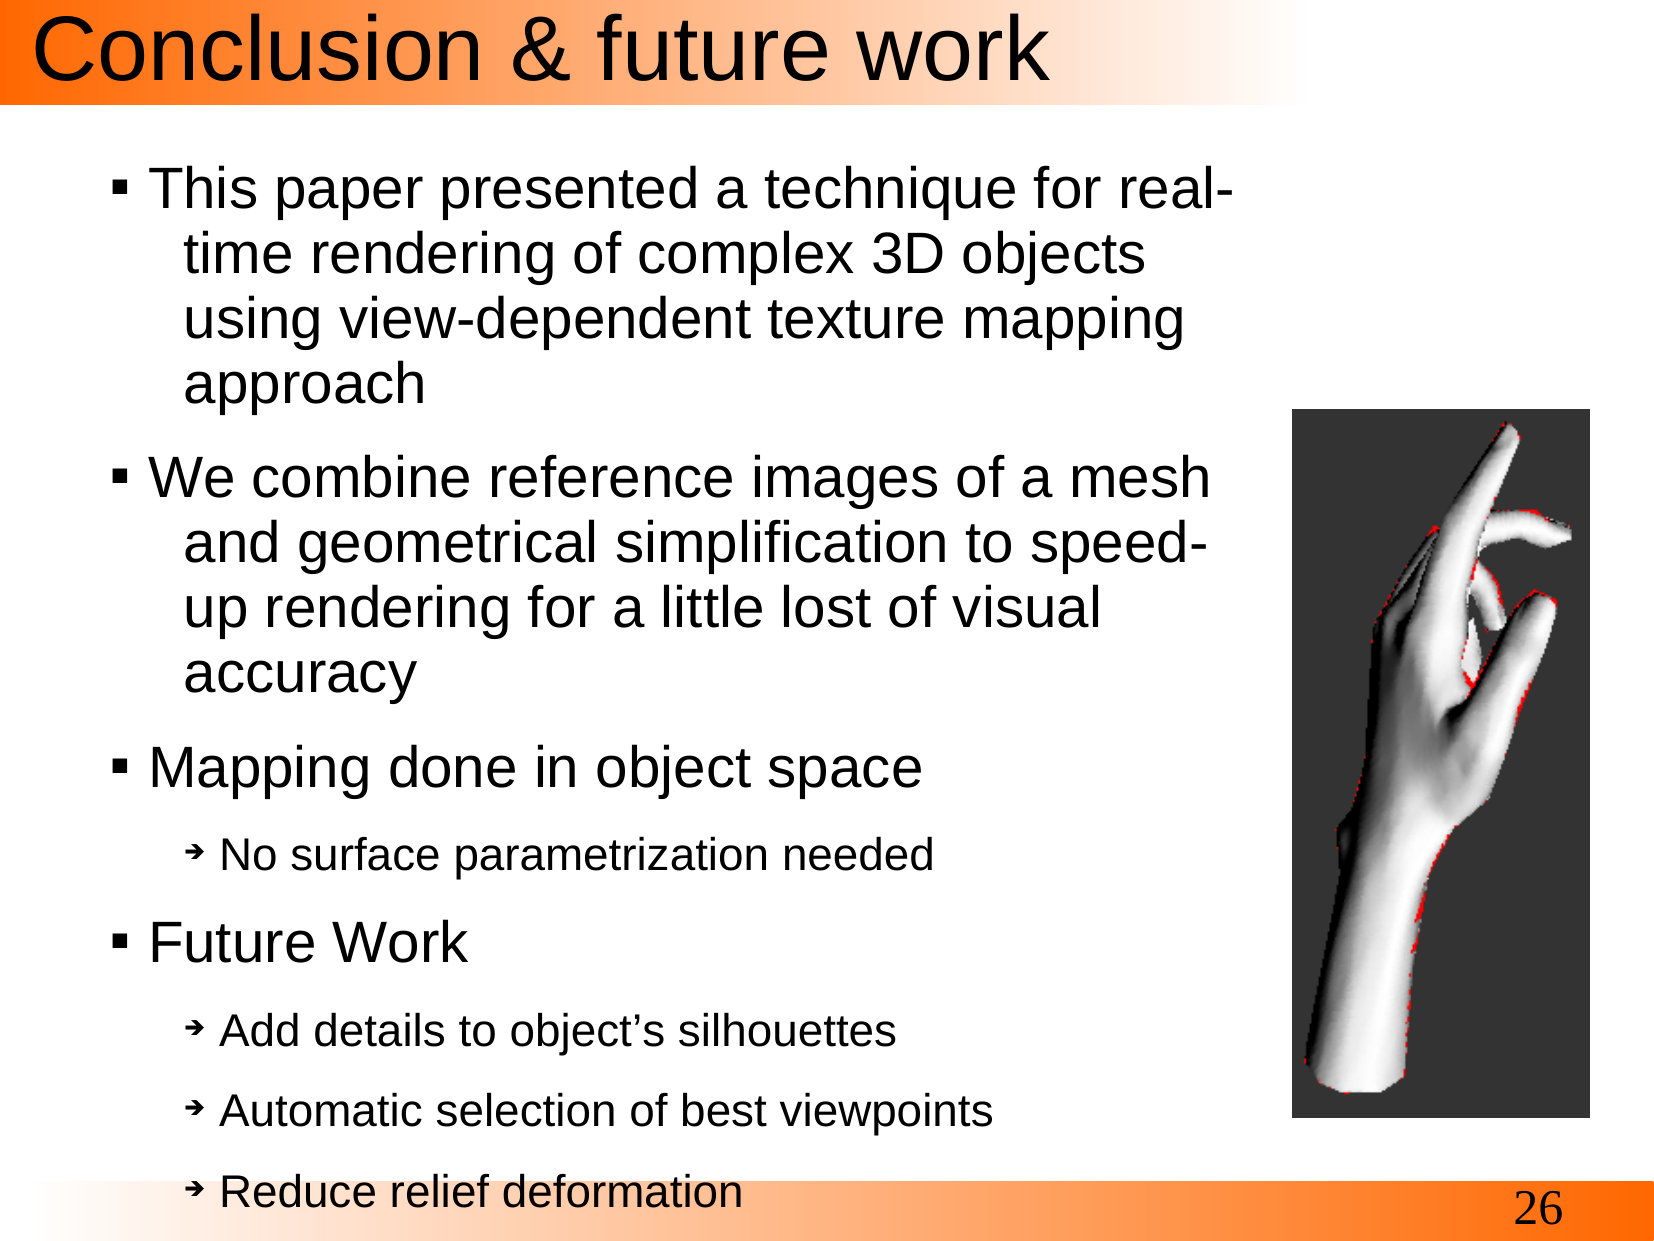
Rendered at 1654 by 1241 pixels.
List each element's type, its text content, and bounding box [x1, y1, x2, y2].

text_box This paper presented a technique for real-time rendering of complex 3D objects using view-dependent texture mapping approach We combine reference images of a mesh and geometrical simplification to speed-up rendering for a little lost of visual accuracy Mapping done in object space No surface parametrization needed Future Work Add details to object’s silhouettes Automatic selection of best viewpoints Reduce relief deformation [41, 155, 1253, 1098]
title Conclusion & future work [31, 0, 358, 105]
title Conclusion & future work [387, 0, 1423, 101]
picture [1292, 409, 1590, 1119]
